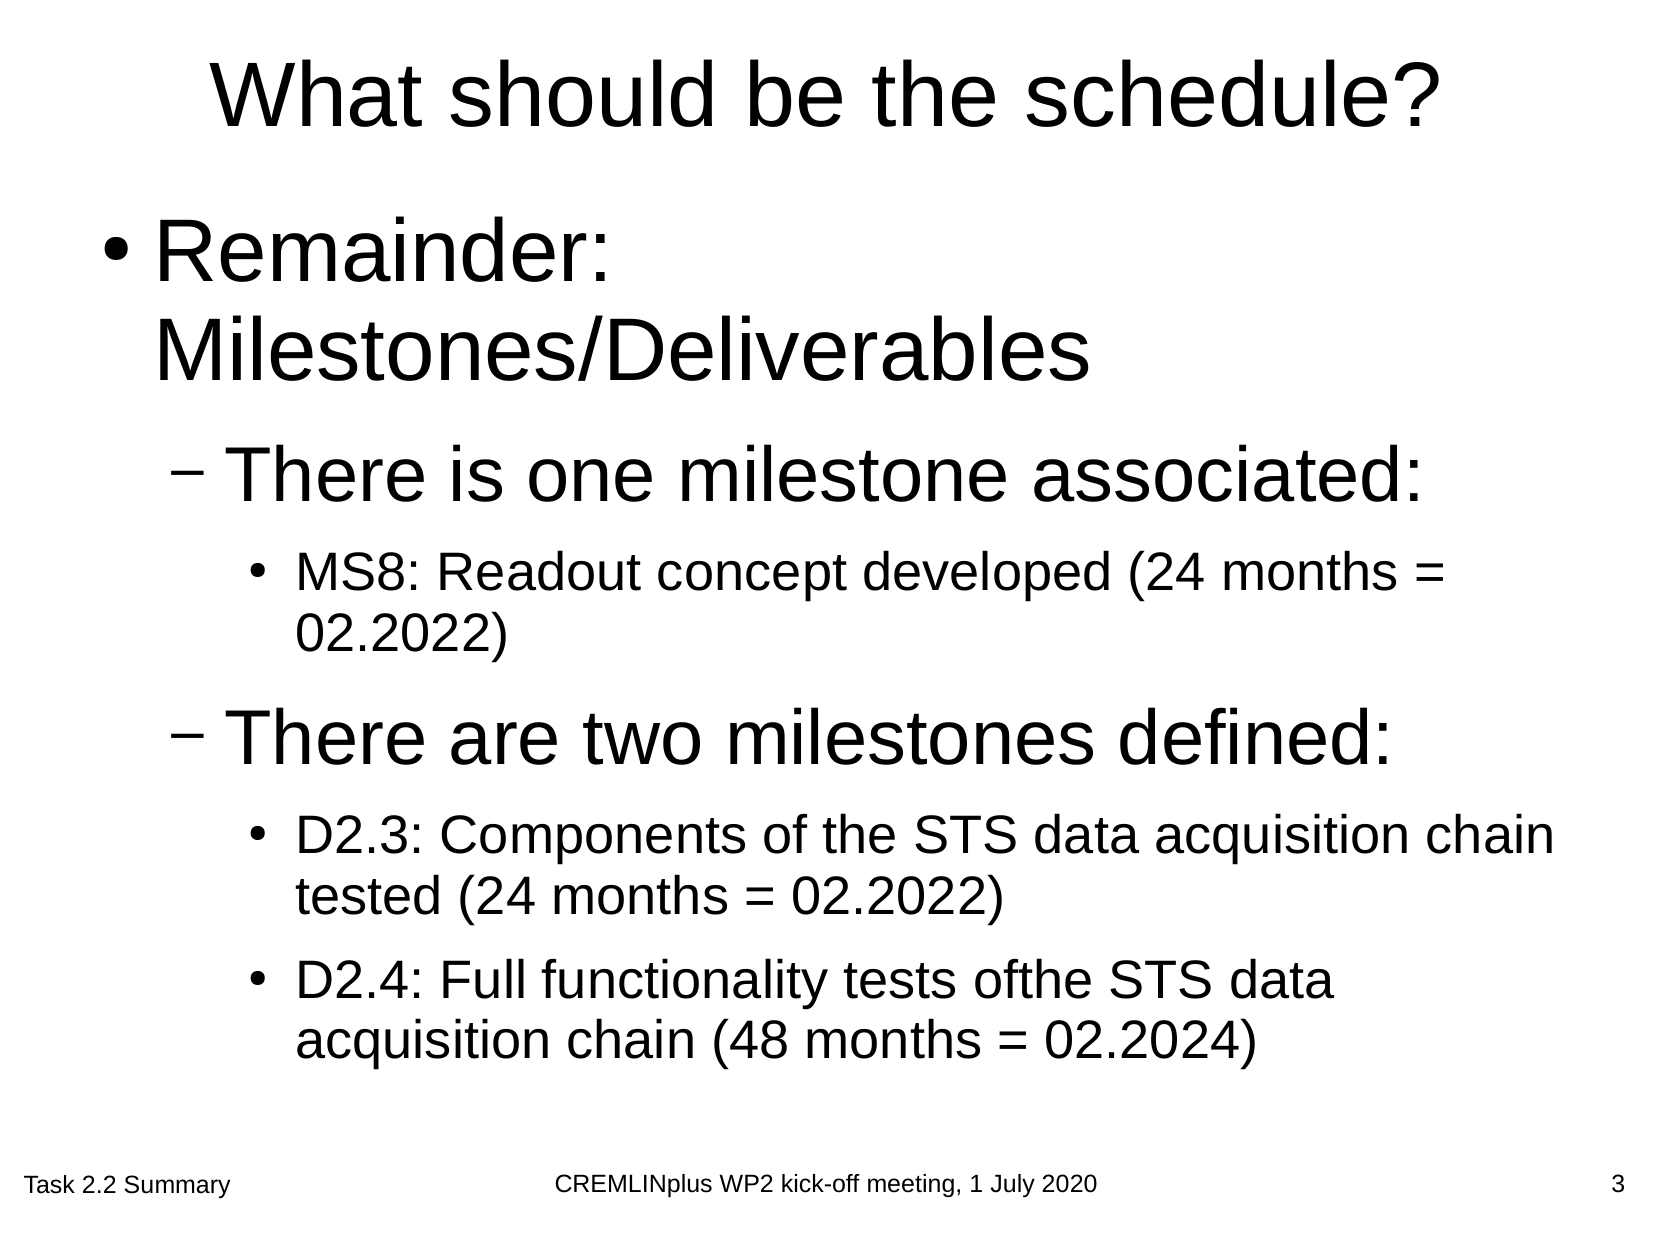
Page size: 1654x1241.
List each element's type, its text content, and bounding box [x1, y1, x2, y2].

title What should be the schedule? [82, 35, 1571, 154]
list Remainder: Milestones/Deliverables There is one milestone associated: MS8: Readout concept developed (24 months = 02.2022) There are two milestones defined: D2.3: Components of the STS data acquisition chain tested (24 months = 02.2022) D2.4: Full functionality tests ofthe STS data acquisition chain (48 months = 02.2024) [82, 200, 1571, 1099]
